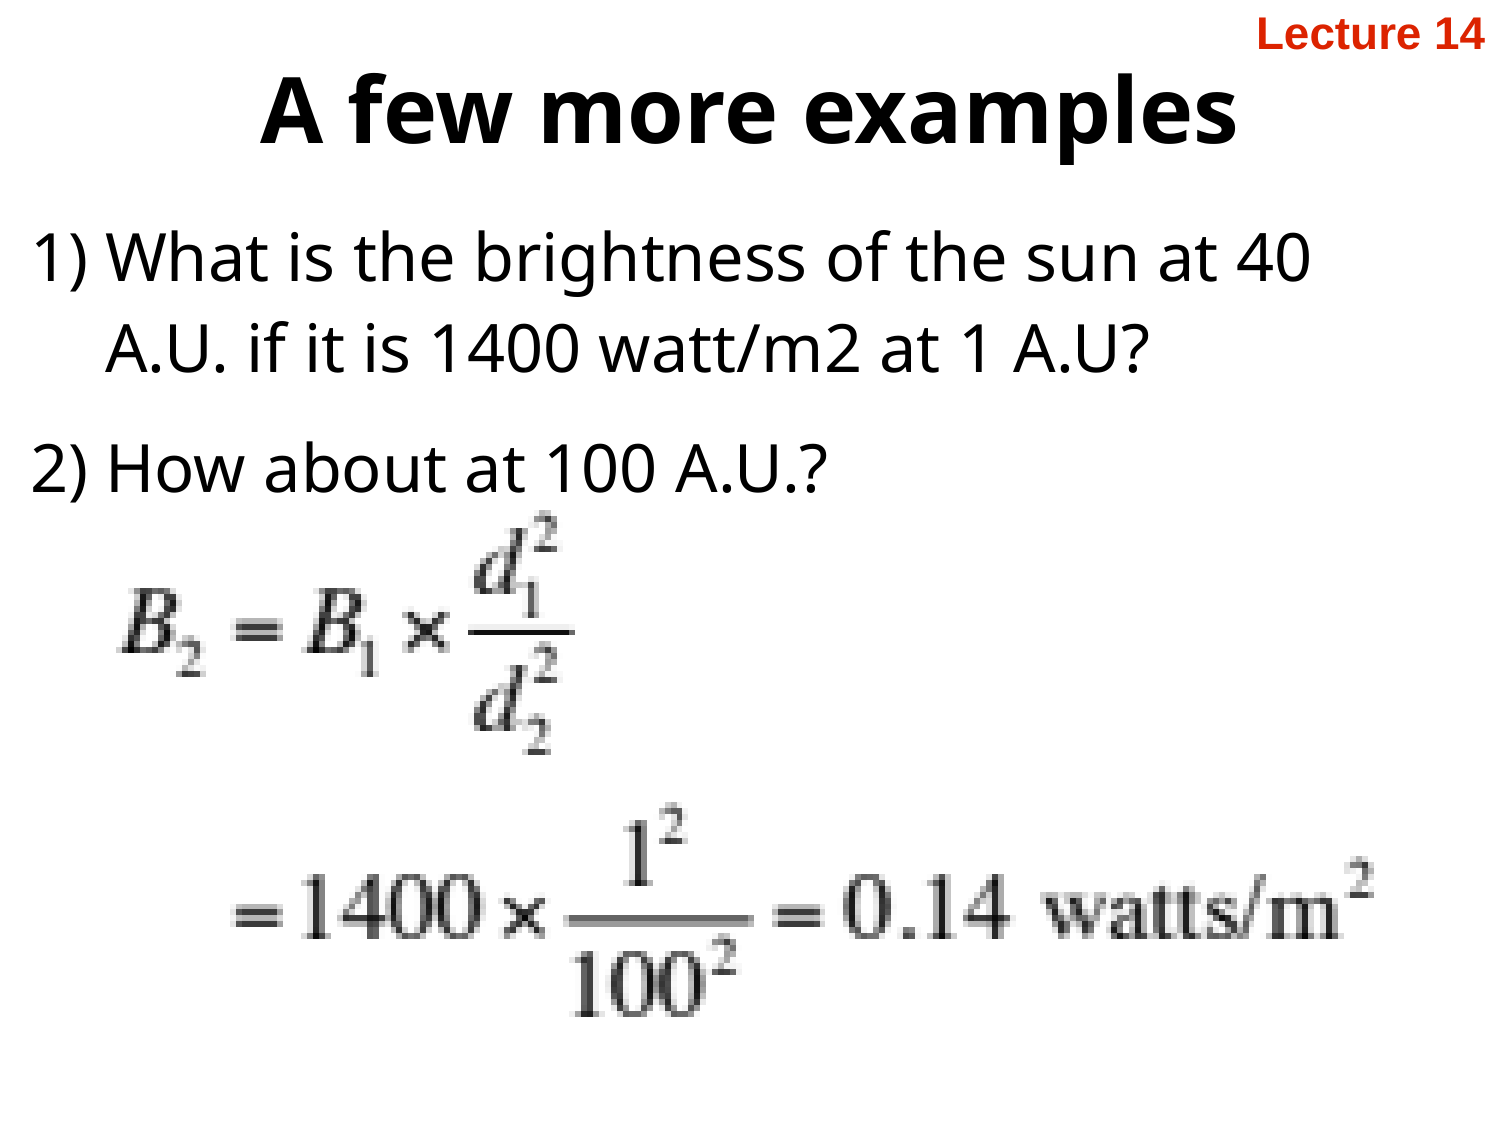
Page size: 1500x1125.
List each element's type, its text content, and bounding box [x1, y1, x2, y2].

title A few more examples [30, 55, 1471, 163]
list 1) What is the brightness of the sun at 40 A.U. if it is 1400 watt/m2 at 1 A.U? 2) How about at 100 A.U.? [30, 210, 1471, 1036]
text_box Lecture 14 [1185, 0, 1500, 67]
picture [105, 493, 1381, 1036]
